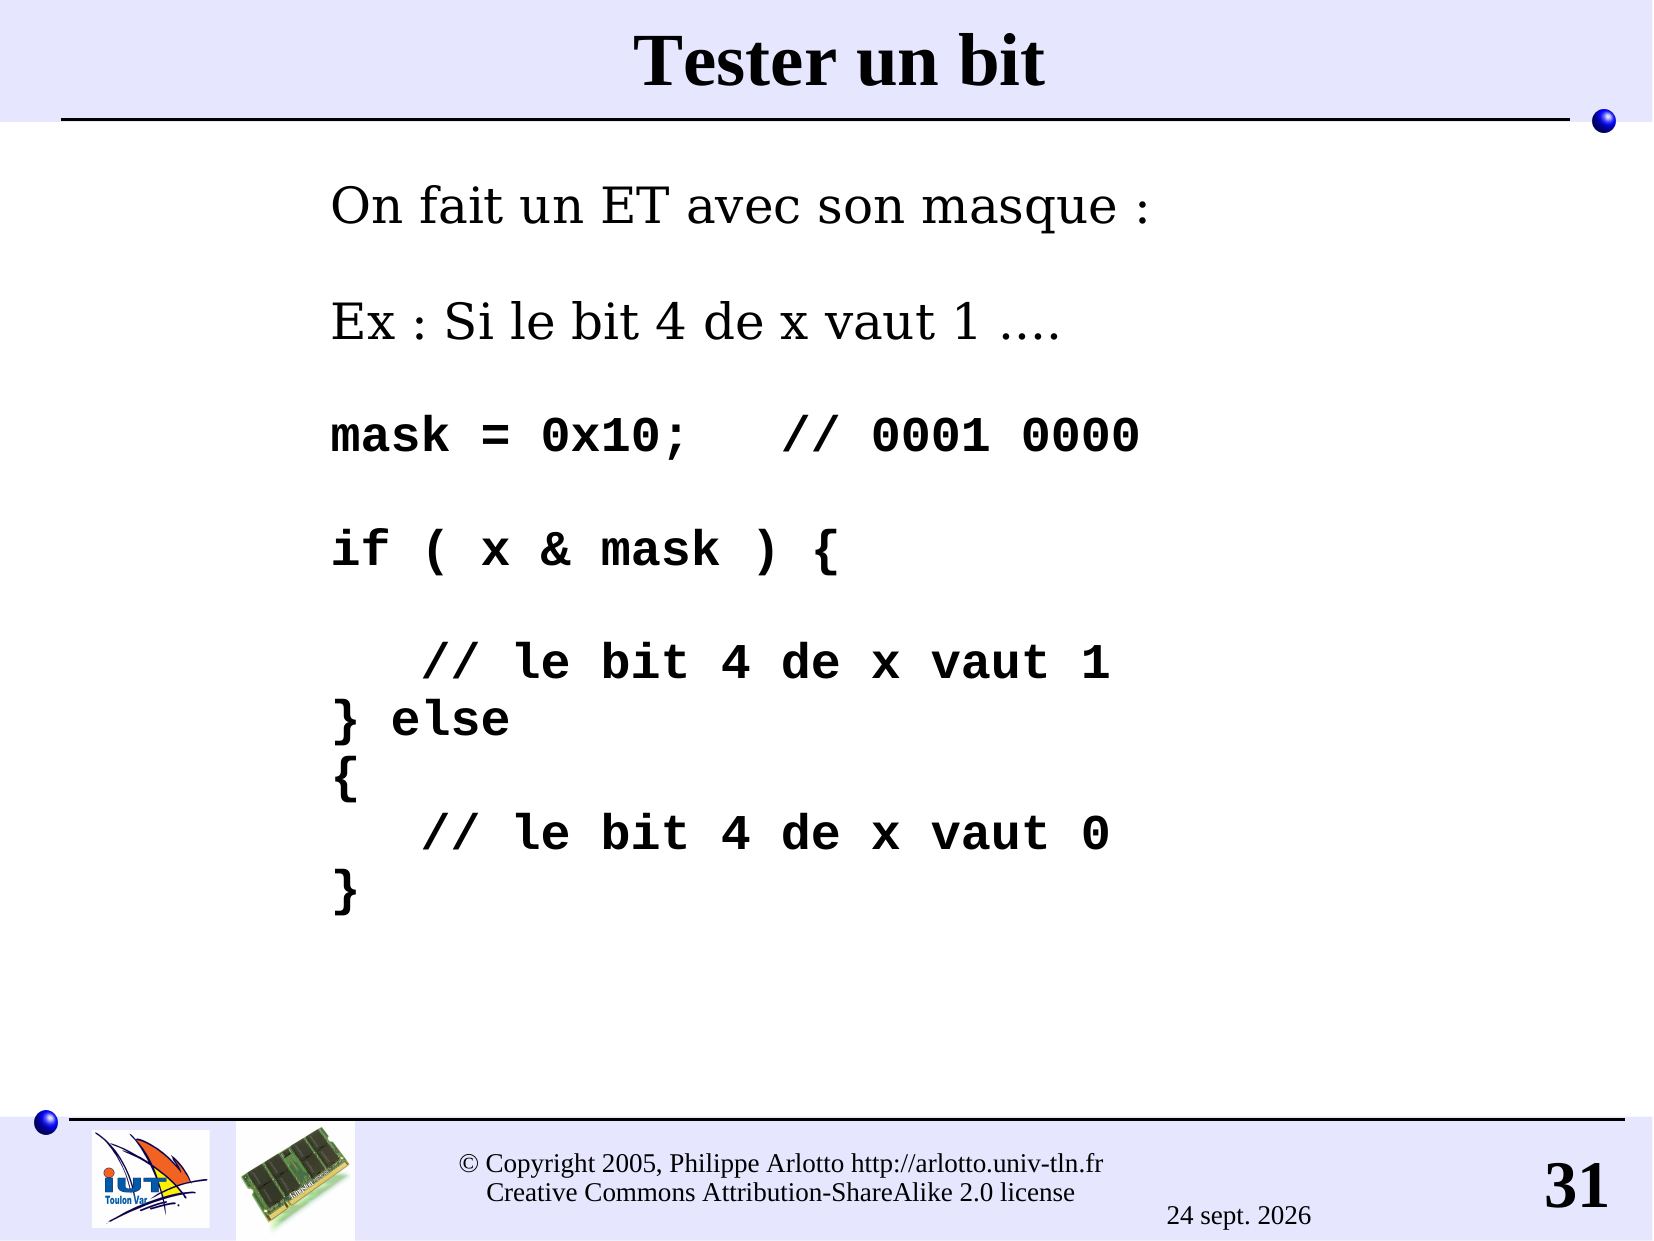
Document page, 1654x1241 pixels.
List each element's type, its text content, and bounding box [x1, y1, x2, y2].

picture [236, 1121, 355, 1241]
title Tester un bit [95, 11, 1585, 110]
text_box On fait un ET avec son masque : Ex : Si le bit 4 de x vaut 1 .... mask = 0x10; // 0001 0000 if ( x & mask ) { // le bit 4 de x vaut 1 } else { // le bit 4 de x vaut 0 } [330, 177, 1152, 921]
